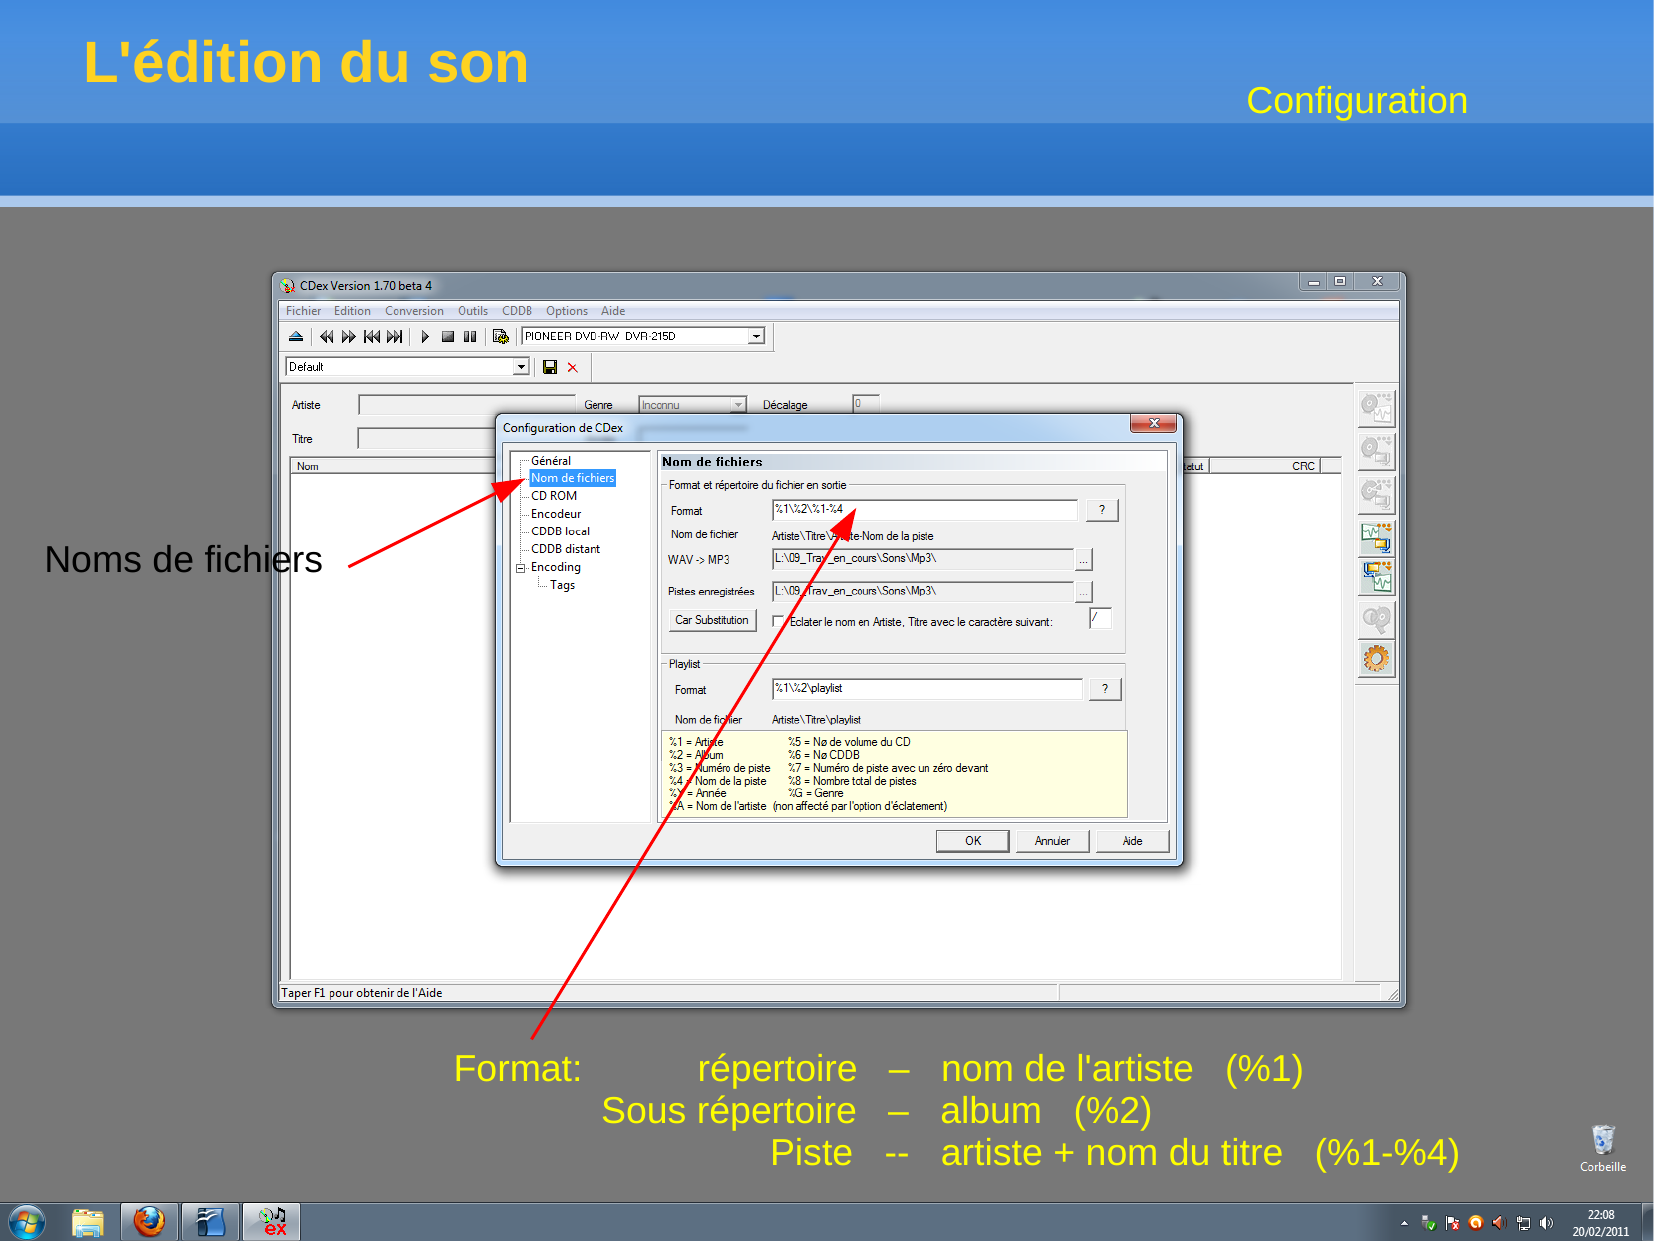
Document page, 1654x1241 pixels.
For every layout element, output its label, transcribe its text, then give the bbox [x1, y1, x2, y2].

text_box Format: répertoire – nom de l'artiste (%1) Sous répertoire – album (%2) Piste -- artiste + nom du titre (%1-%4) [438, 1040, 1506, 1182]
title L'édition du son [6, 17, 609, 107]
text_box Noms de fichiers [29, 531, 338, 589]
picture [0, 0, 1654, 206]
text_box Configuration [1210, 29, 1654, 129]
picture [0, 207, 1654, 1241]
